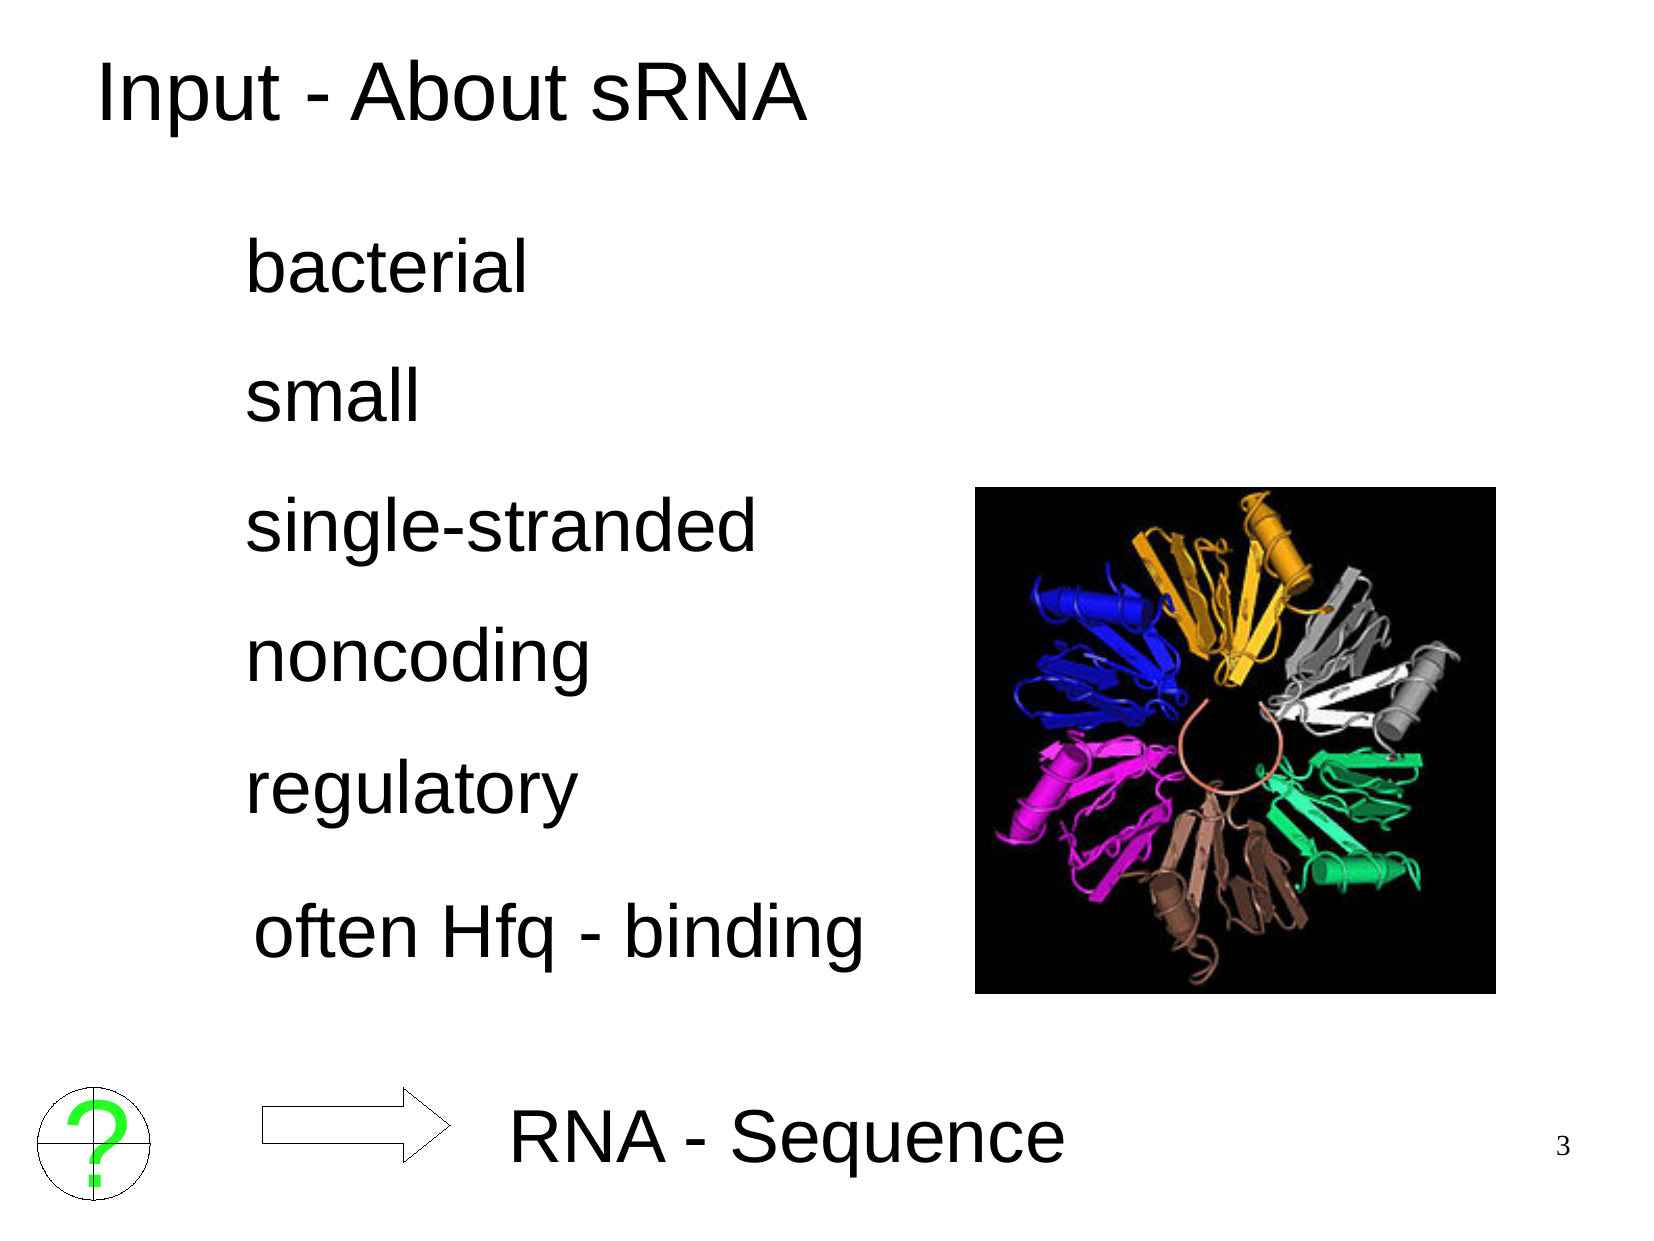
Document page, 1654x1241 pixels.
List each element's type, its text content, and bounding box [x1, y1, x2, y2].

text_box small [225, 345, 436, 445]
text_box Input - About sRNA [75, 37, 824, 146]
text_box regulatory [225, 738, 595, 837]
text_box RNA - Sequence [487, 1087, 1201, 1187]
text_box ? [94, 1144, 101, 1150]
text_box noncoding [225, 605, 608, 719]
text_box bacterial [225, 217, 563, 330]
text_box ? [37, 1144, 93, 1201]
picture [975, 487, 1496, 994]
text_box ? [94, 1087, 151, 1143]
text_box single-stranded [225, 476, 774, 589]
text_box ? [37, 1087, 93, 1143]
text_box ? [94, 1144, 151, 1201]
text_box often Hfq - binding [232, 882, 882, 982]
text_box ? [94, 1109, 116, 1143]
